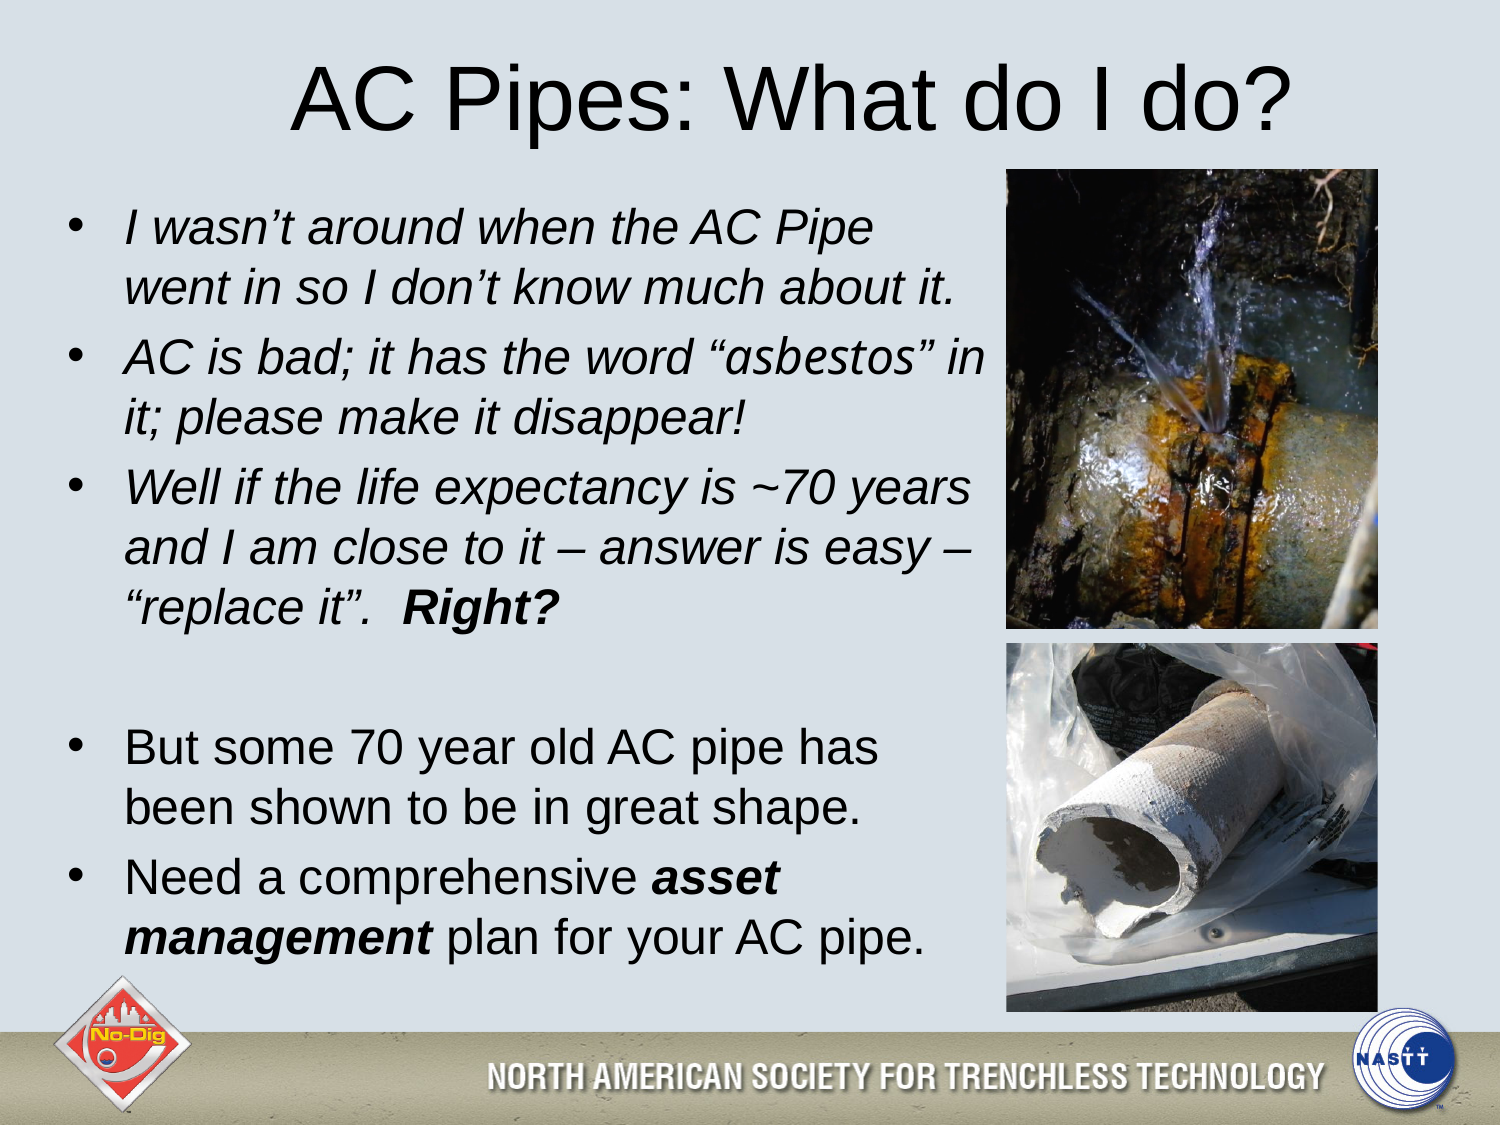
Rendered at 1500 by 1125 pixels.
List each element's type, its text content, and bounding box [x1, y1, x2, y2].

picture [0, 188, 1500, 1125]
text_box AC Pipes: What do I do? [0, 0, 1500, 188]
text_box I wasn’t around when the AC Pipe went in so I don’t know much about it. AC is bad; it has the word “asbestos” in it; please make it disappear! Well if the life expectancy is ~70 years and I am close to it – answer is easy – “replace it”. Right? But some 70 year old AC pipe has been shown to be in great shape. Need a comprehensive asset management plan for your AC pipe. [53, 188, 1007, 1002]
